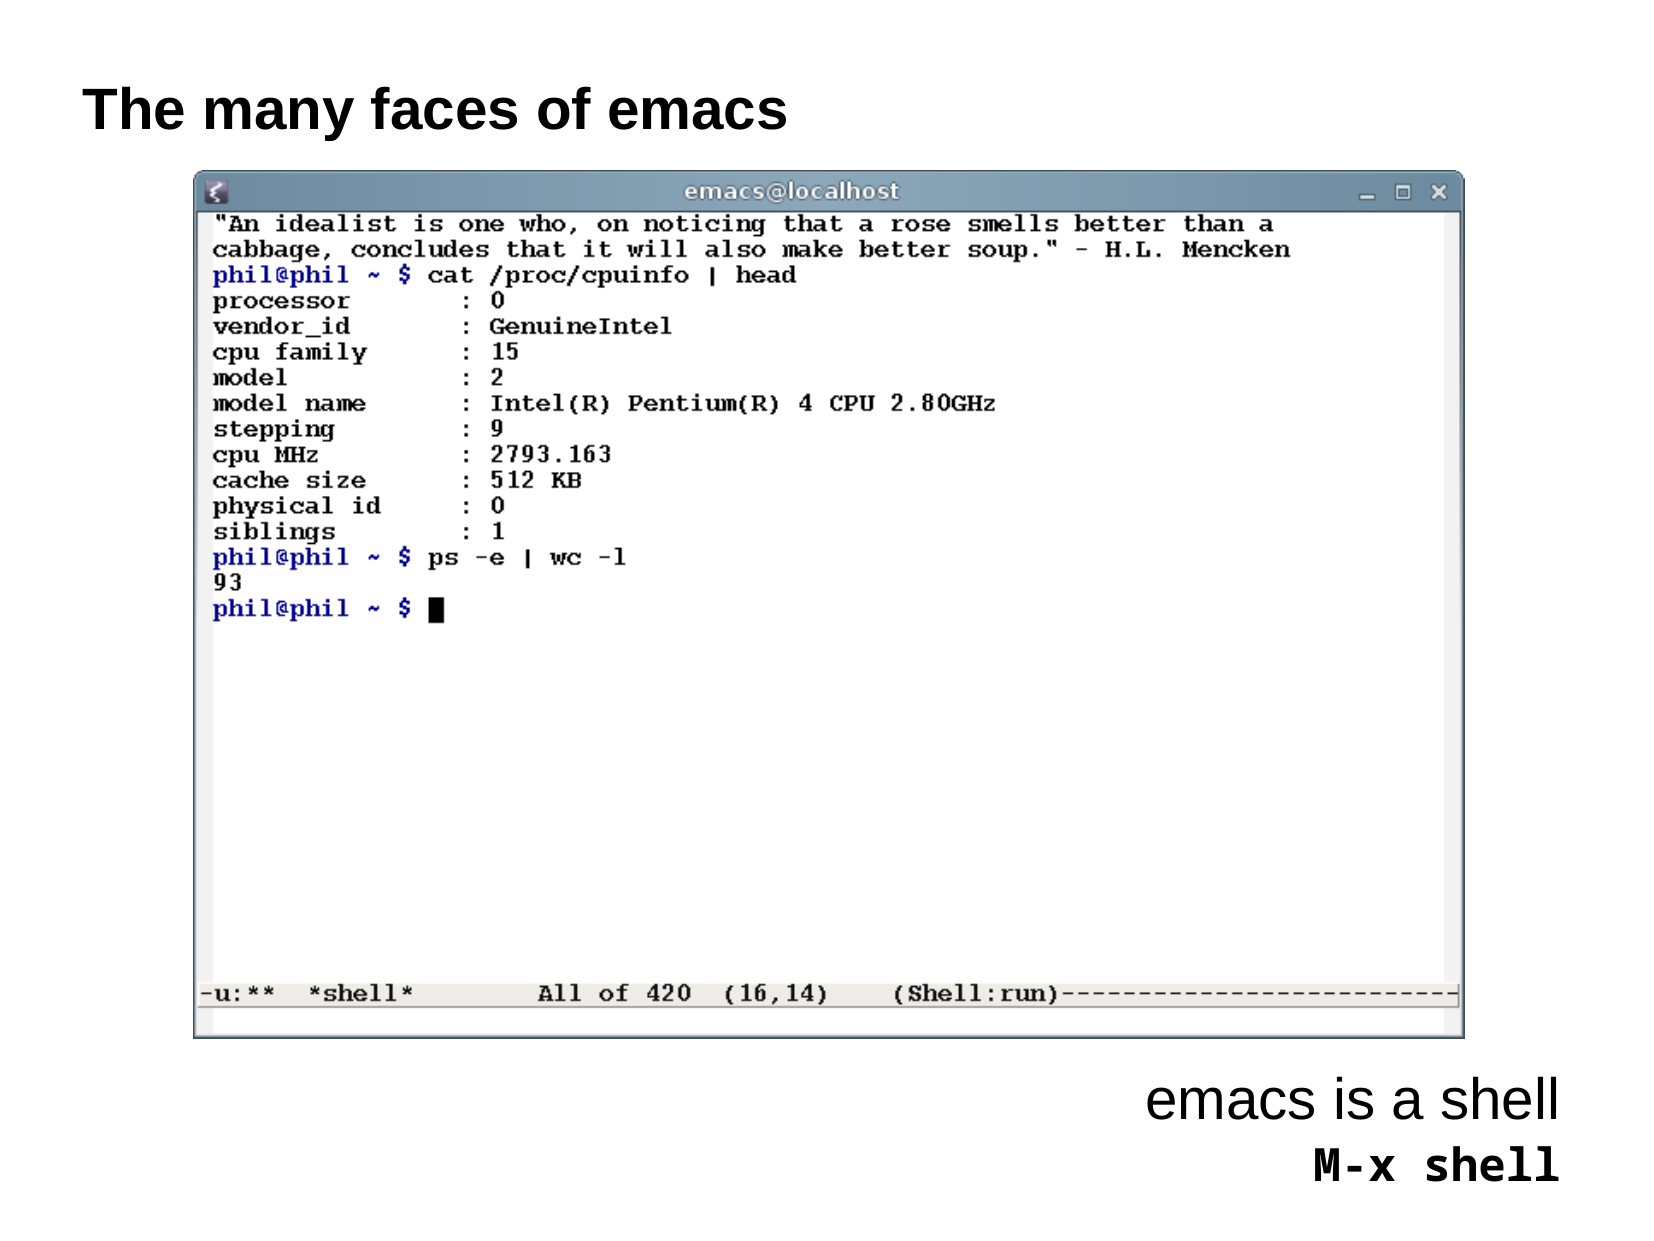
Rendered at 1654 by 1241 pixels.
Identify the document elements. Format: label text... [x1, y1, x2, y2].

picture [193, 170, 1465, 1039]
title The many faces of emacs [82, 49, 1571, 171]
title emacs is a shell M-x shell [72, 1040, 1561, 1221]
